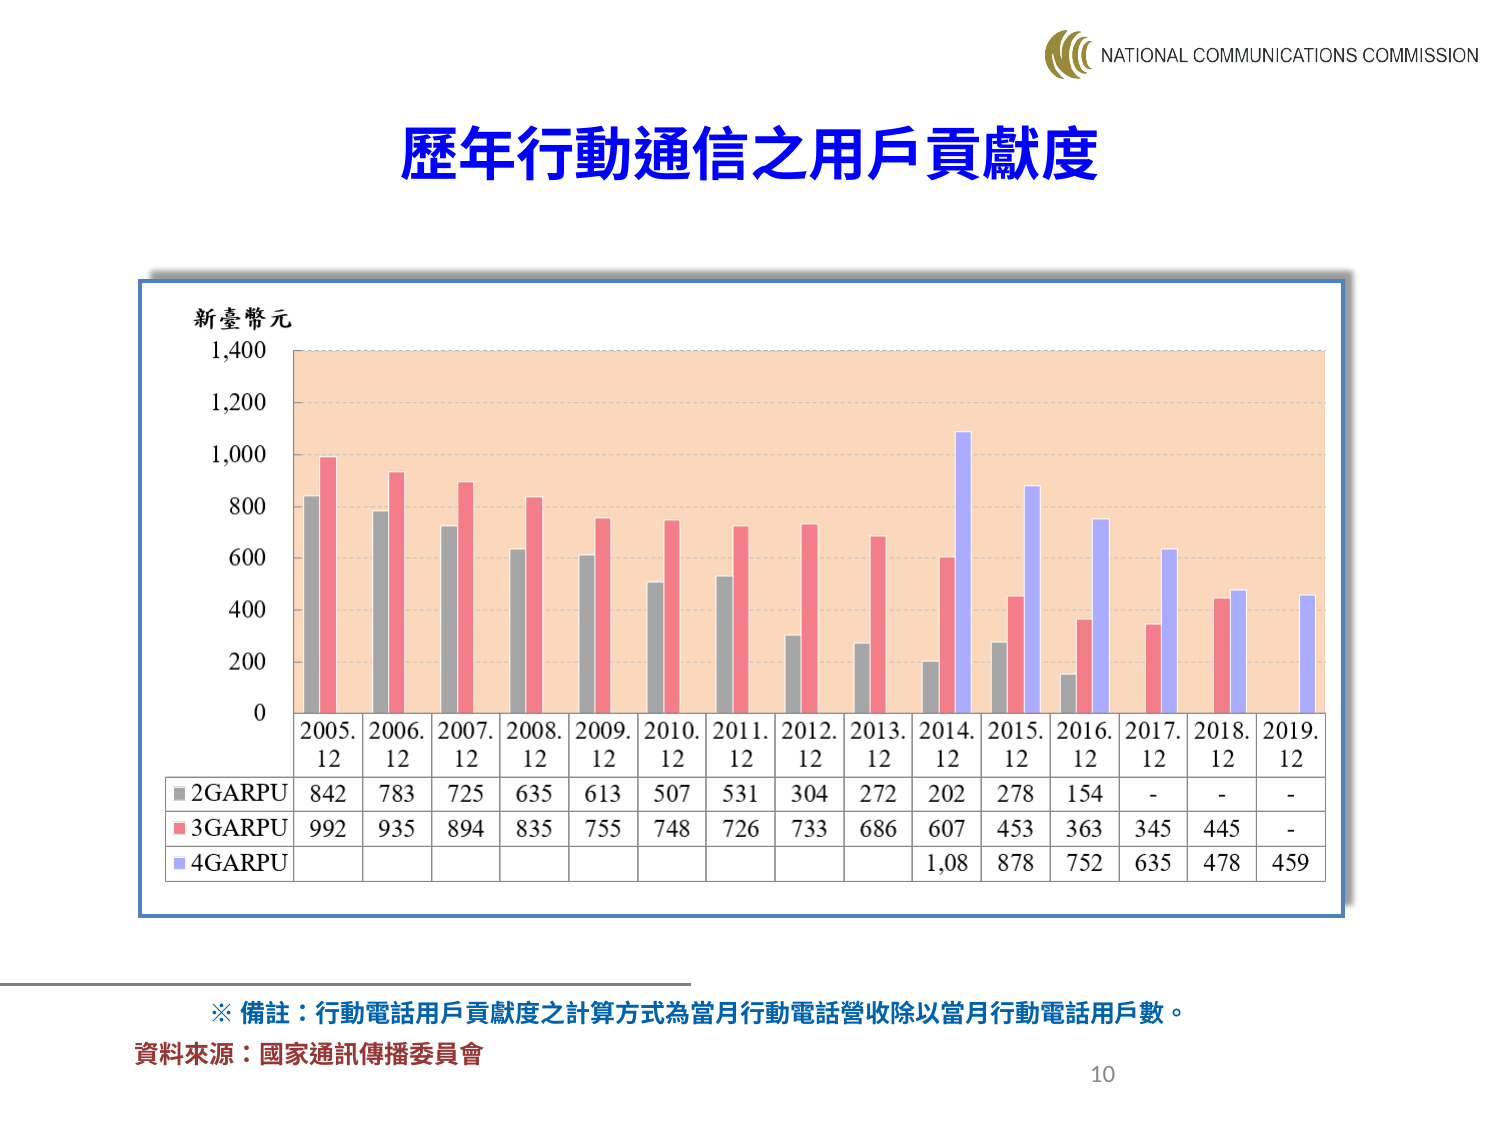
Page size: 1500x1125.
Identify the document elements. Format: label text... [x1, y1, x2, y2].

text_box 資料來源：國家通訊傳播委員會 [0, 1033, 703, 1077]
text_box ※備註：行動電話用戶貢獻度之計算方式為當月行動電話營收除以當月行動電話用戶數。 [0, 984, 1424, 1033]
picture [1045, 30, 1479, 79]
text_box 歷年行動通信之用戶貢獻度 [0, 90, 1500, 216]
text_box [1074, 1042, 1426, 1103]
picture [138, 262, 1362, 918]
